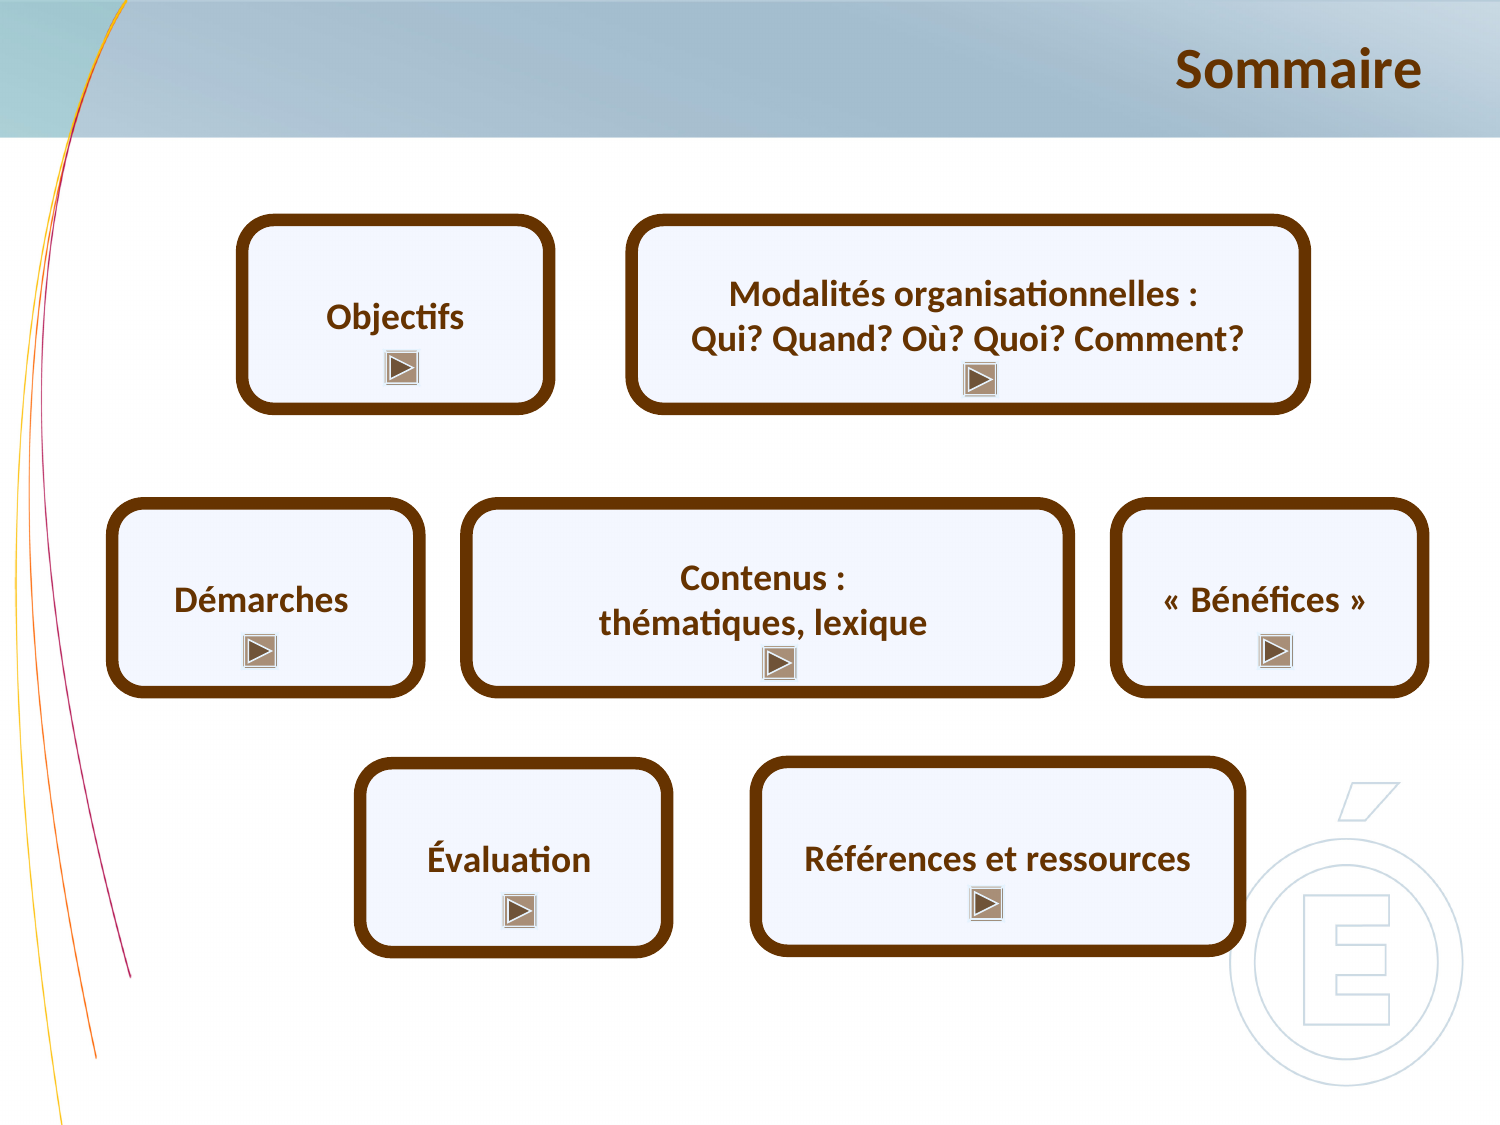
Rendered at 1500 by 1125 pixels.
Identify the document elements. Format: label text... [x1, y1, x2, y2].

text_box Modalités organisationnelles : Qui? Quand? Où? Quoi? Comment? [631, 219, 1305, 409]
text_box [963, 361, 998, 398]
text_box Contenus : thématiques, lexique [466, 503, 1069, 693]
text_box « Bénéfices » [1116, 503, 1424, 693]
text_box [503, 893, 538, 929]
text_box [969, 885, 1004, 922]
text_box Objectifs [242, 219, 550, 409]
text_box Démarches [112, 503, 420, 693]
picture [0, 0, 1500, 1125]
text_box [385, 349, 420, 386]
text_box [763, 645, 798, 681]
title Sommaire [312, 0, 1451, 160]
text_box Évaluation [360, 763, 668, 953]
text_box [1259, 633, 1294, 669]
text_box Références et ressources [755, 761, 1241, 951]
text_box [243, 633, 278, 669]
